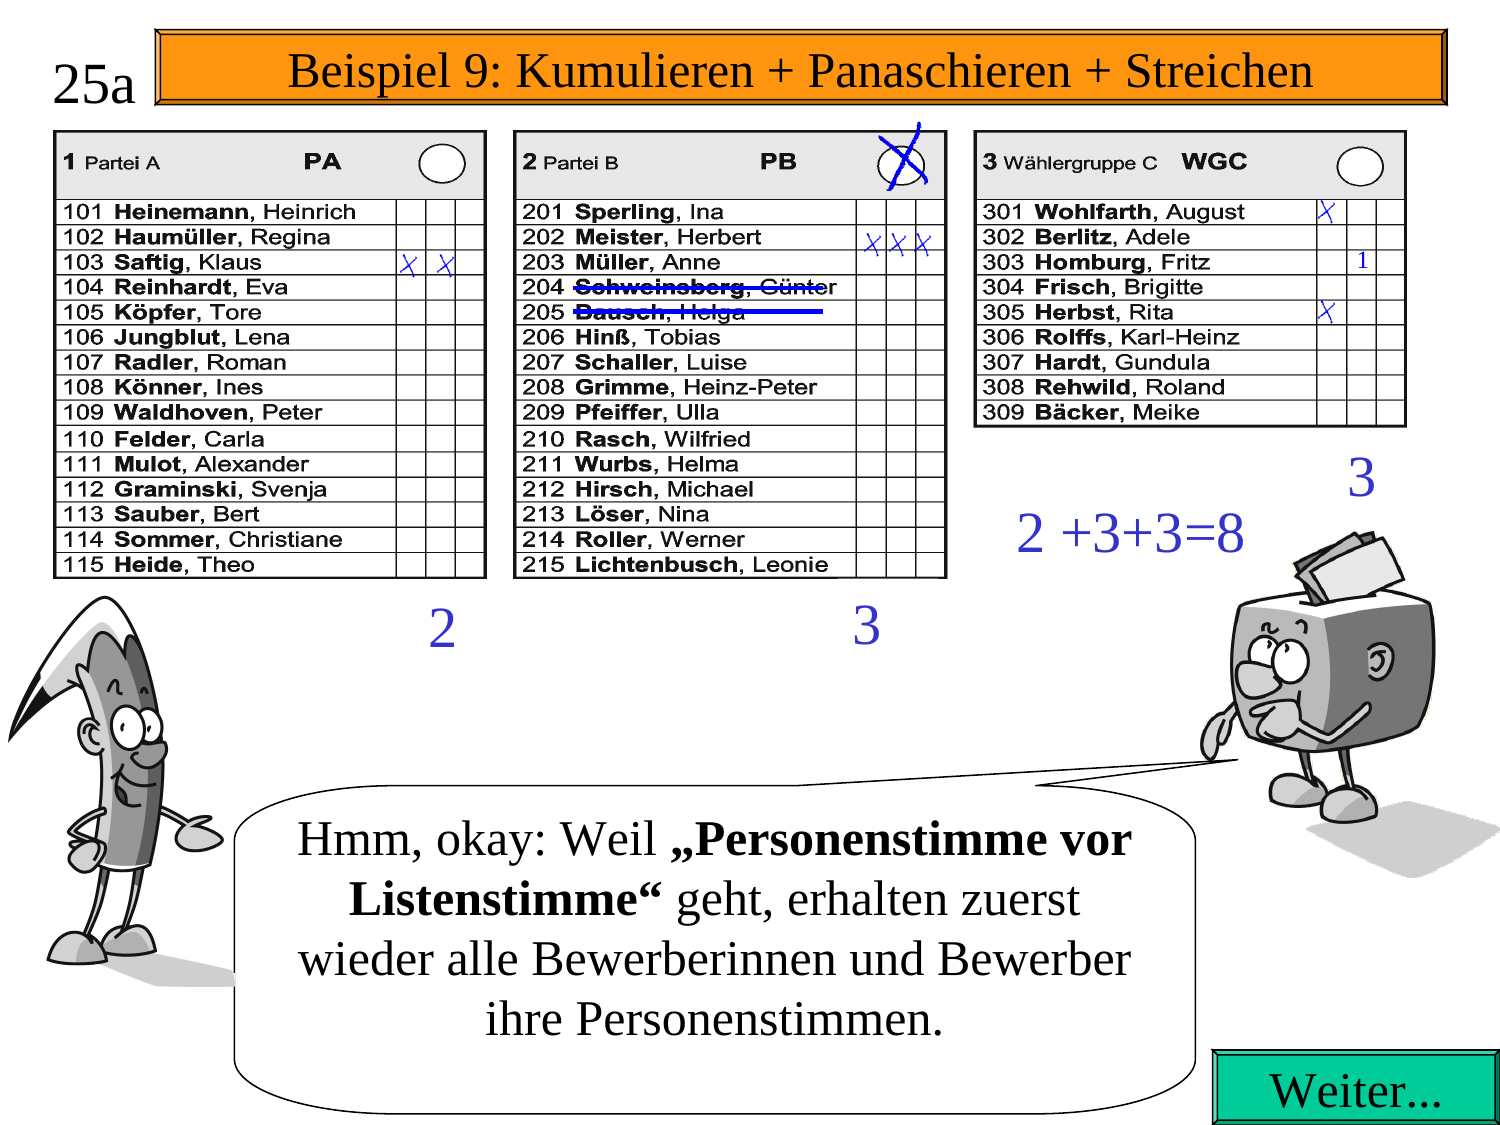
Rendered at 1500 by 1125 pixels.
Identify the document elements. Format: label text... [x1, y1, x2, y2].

picture [53, 119, 1500, 878]
text_box 1 [1341, 235, 1405, 299]
text_box Weiter... [1218, 1055, 1495, 1120]
text_box 25a [37, 37, 160, 138]
text_box Beispiel 9: Kumulieren + Panaschieren + Streichen [161, 35, 1442, 99]
text_box 3 [1332, 430, 1433, 506]
text_box 2 [414, 581, 515, 657]
picture [3, 586, 235, 987]
text_box Hmm, okay: Weil „Personenstimme vor Listenstimme“ geht, erhalten zuerst wieder alle Bewerberinnen und Bewerber ihre Personenstimmen. [234, 759, 1238, 1114]
text_box 3 [837, 578, 939, 654]
text_box 2 +3+3=8 [1001, 486, 1277, 562]
